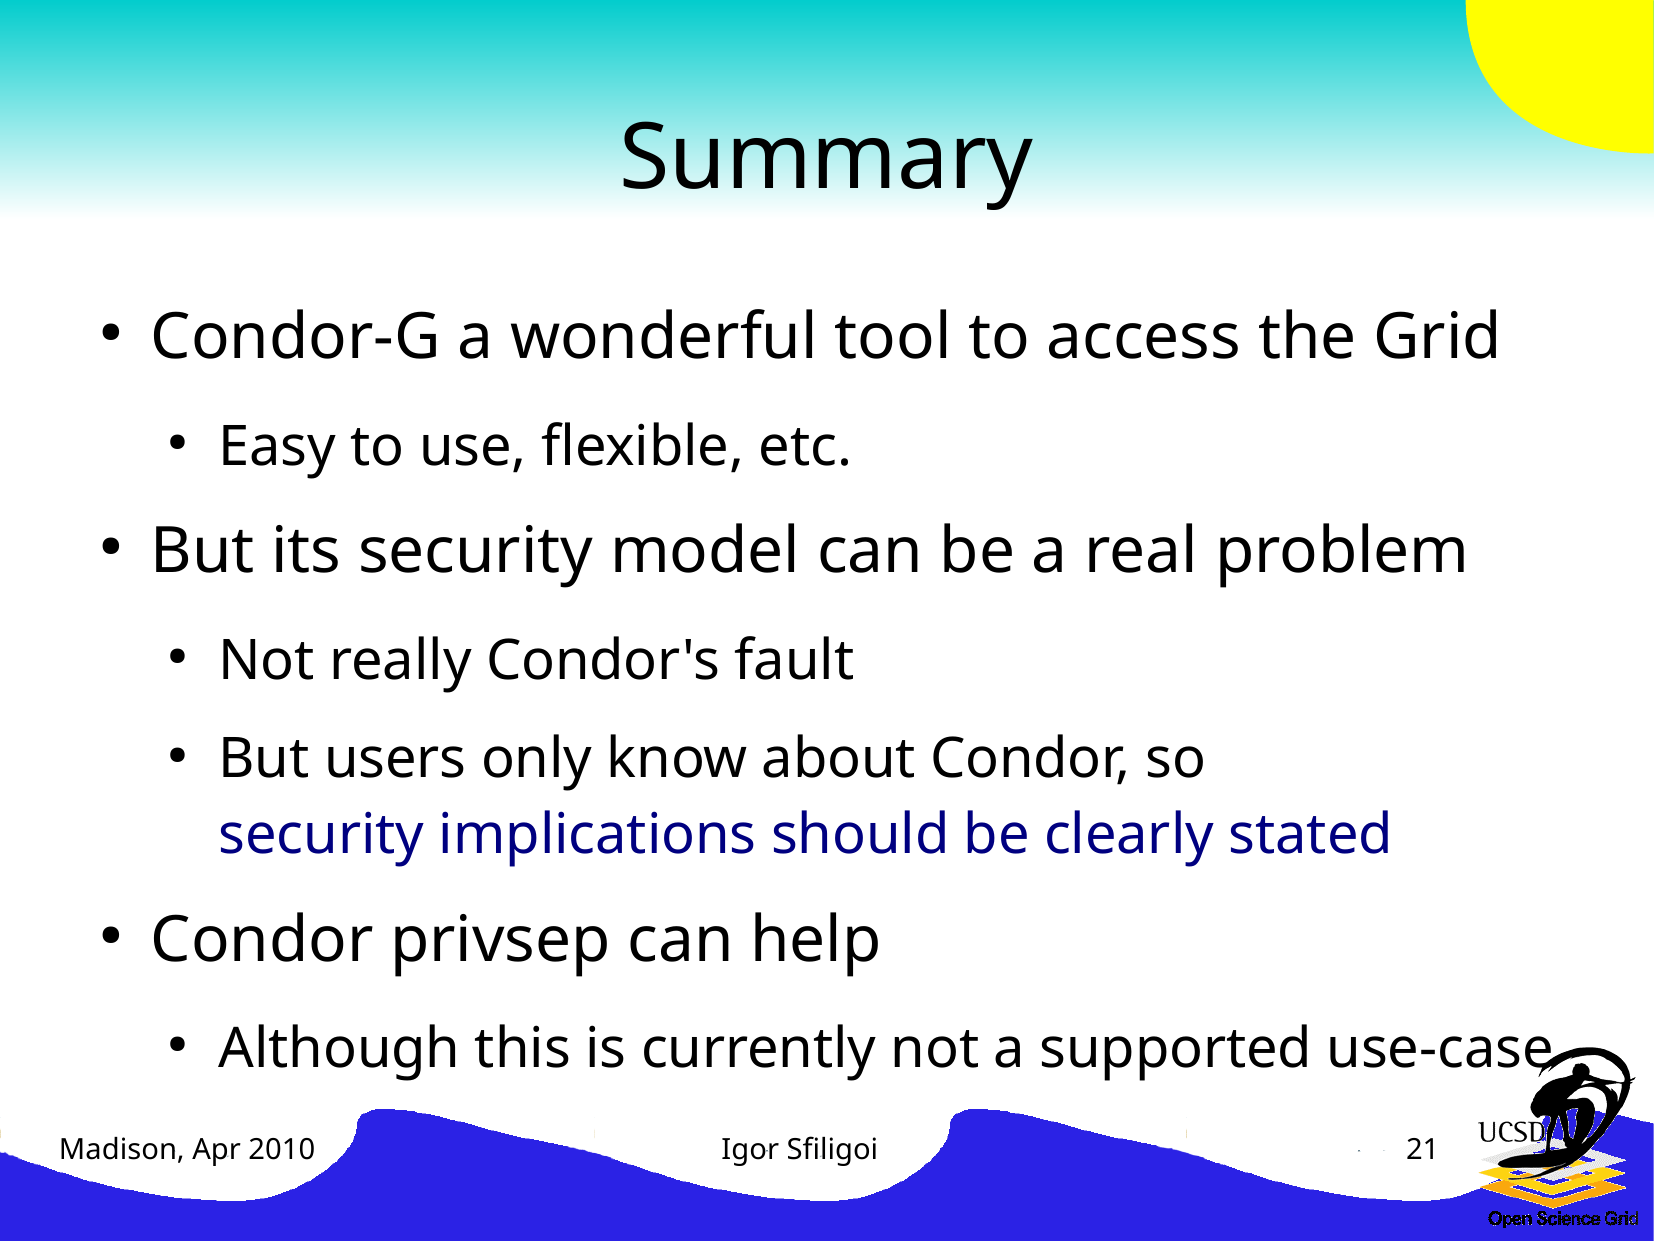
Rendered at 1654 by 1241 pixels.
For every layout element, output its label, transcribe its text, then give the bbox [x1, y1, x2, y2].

picture [0, 1047, 1654, 1241]
list Condor-G a wonderful tool to access the Grid Easy to use, flexible, etc. But its security model can be a real problem Not really Condor's fault But users only know about Condor, so security implications should be clearly stated Condor privsep can help Although this is currently not a supported use-case [82, 290, 1571, 1109]
title Summary [82, 56, 1571, 250]
